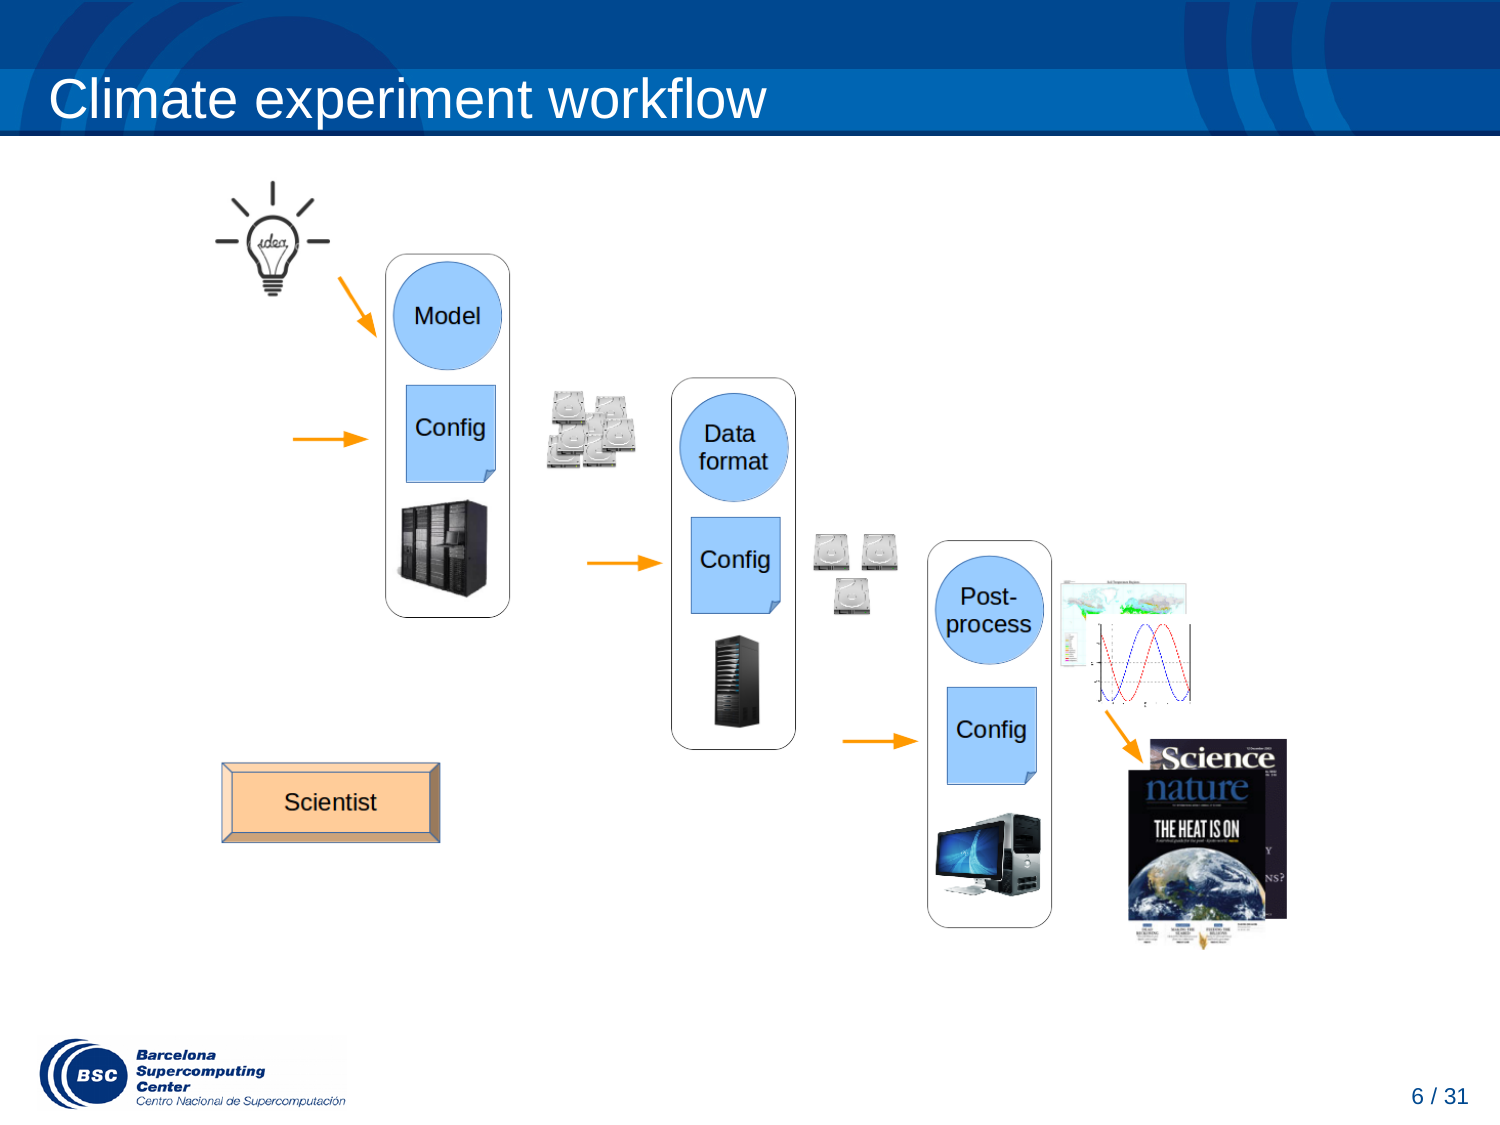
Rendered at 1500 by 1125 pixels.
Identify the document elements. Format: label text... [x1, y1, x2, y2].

picture [37, 1035, 347, 1111]
text_box <number> / 31 [1364, 1048, 1484, 1117]
picture [207, 145, 1291, 958]
picture [0, 0, 1500, 136]
title Climate experiment workflow [17, 7, 1483, 138]
